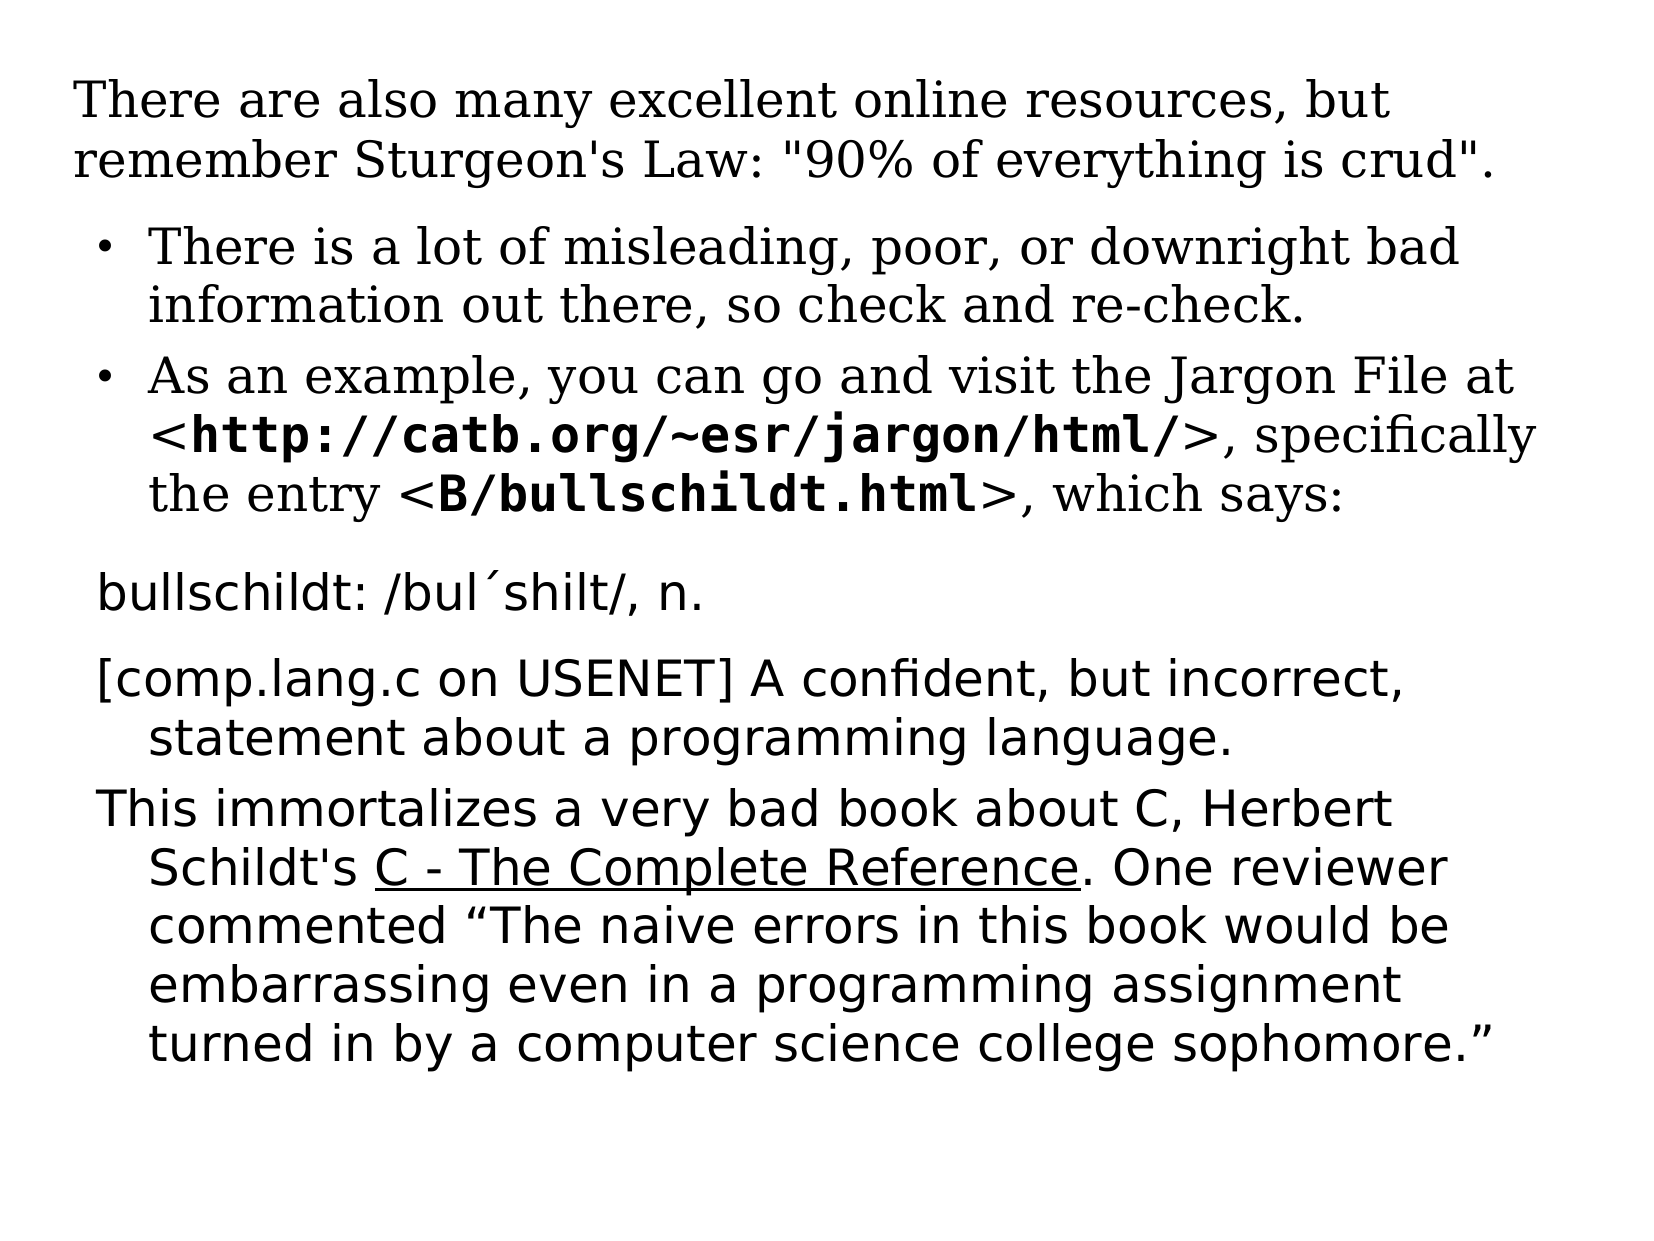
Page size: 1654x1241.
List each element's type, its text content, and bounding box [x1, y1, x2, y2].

text_box There are also many excellent online resources, but remember Sturgeon's Law: "90% of everything is crud". There is a lot of misleading, poor, or downright bad information out there, so check and re-check. As an example, you can go and visit the Jargon File at <http://catb.org/~esr/jargon/html/>, specifically the entry <B/bullschildt.html>, which says: bullschildt: /bul´shilt/, n. [comp.lang.c on USENET] A confident, but incorrect, statement about a programming language. This immortalizes a very bad book about C, Herbert Schildt's C - The Complete Reference. One reviewer commented “The naive errors in this book would be embarrassing even in a programming assignment turned in by a computer science college sophomore.” [59, 59, 1595, 1126]
